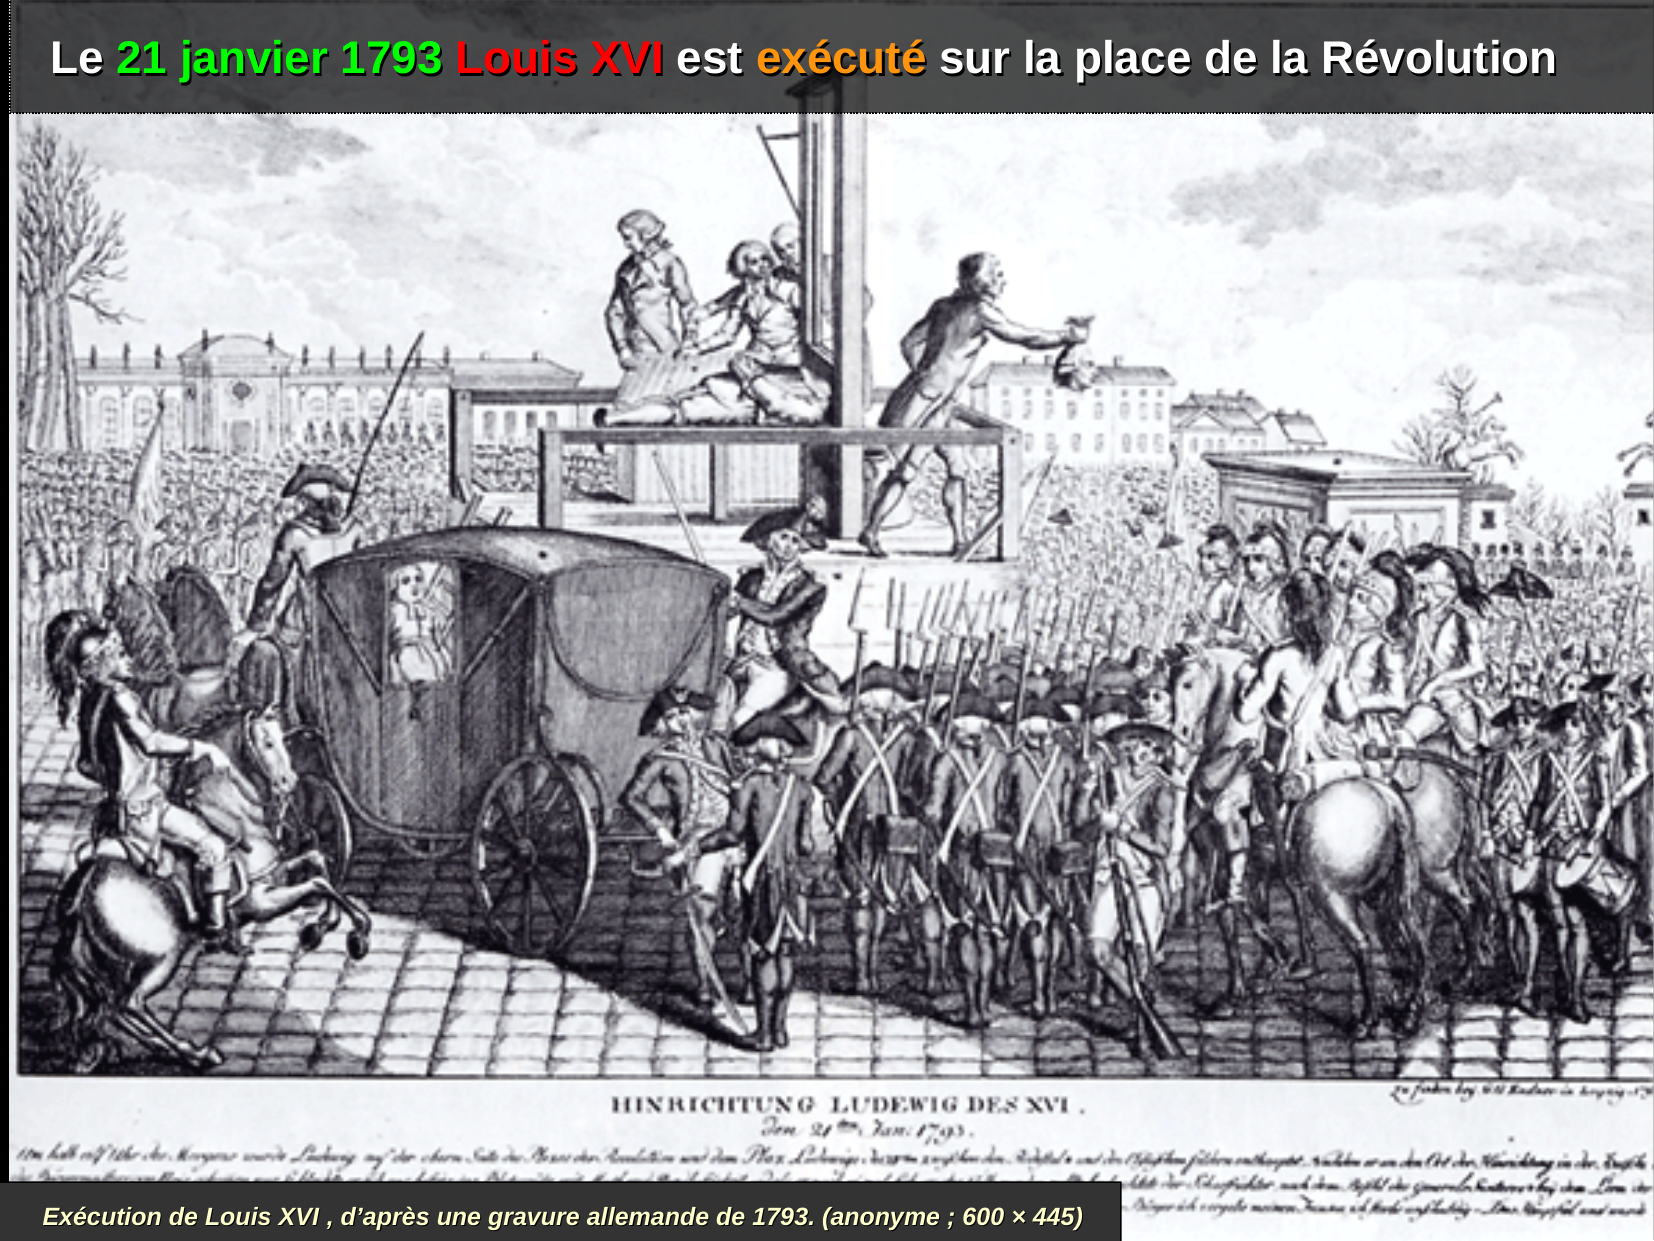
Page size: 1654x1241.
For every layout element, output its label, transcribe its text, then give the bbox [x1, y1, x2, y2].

text_box Exécution de Louis XVI , d’après une gravure allemande de 1793. (anonyme ; 600 × 445) [0, 1182, 1121, 1241]
picture [9, 113, 1654, 1241]
text_box Le 21 janvier 1793 Louis XVI est exécuté sur la place de la Révolution [9, 0, 1654, 113]
